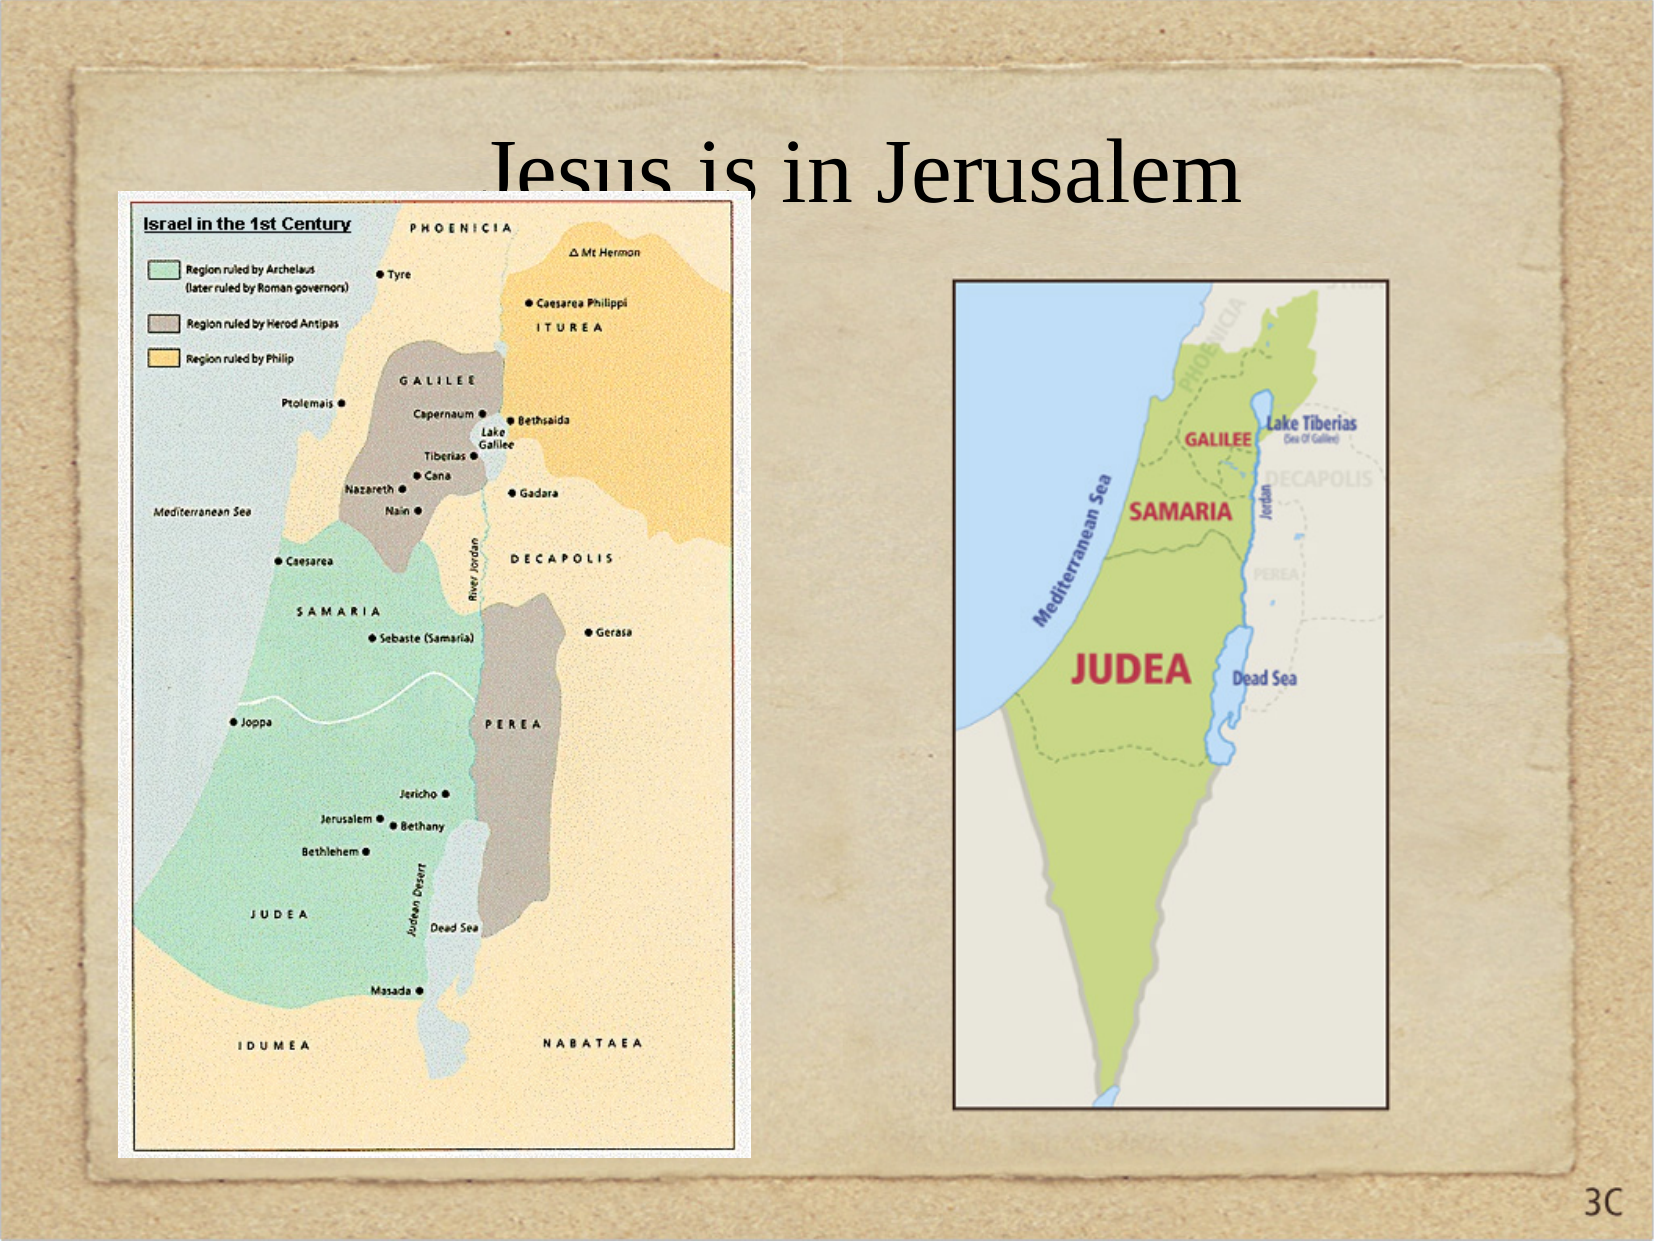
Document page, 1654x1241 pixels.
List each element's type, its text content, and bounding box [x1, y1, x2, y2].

text_box [751, 660, 1654, 961]
text_box Jesus is in Jerusalem [187, 62, 1538, 180]
picture [0, 0, 1654, 1241]
